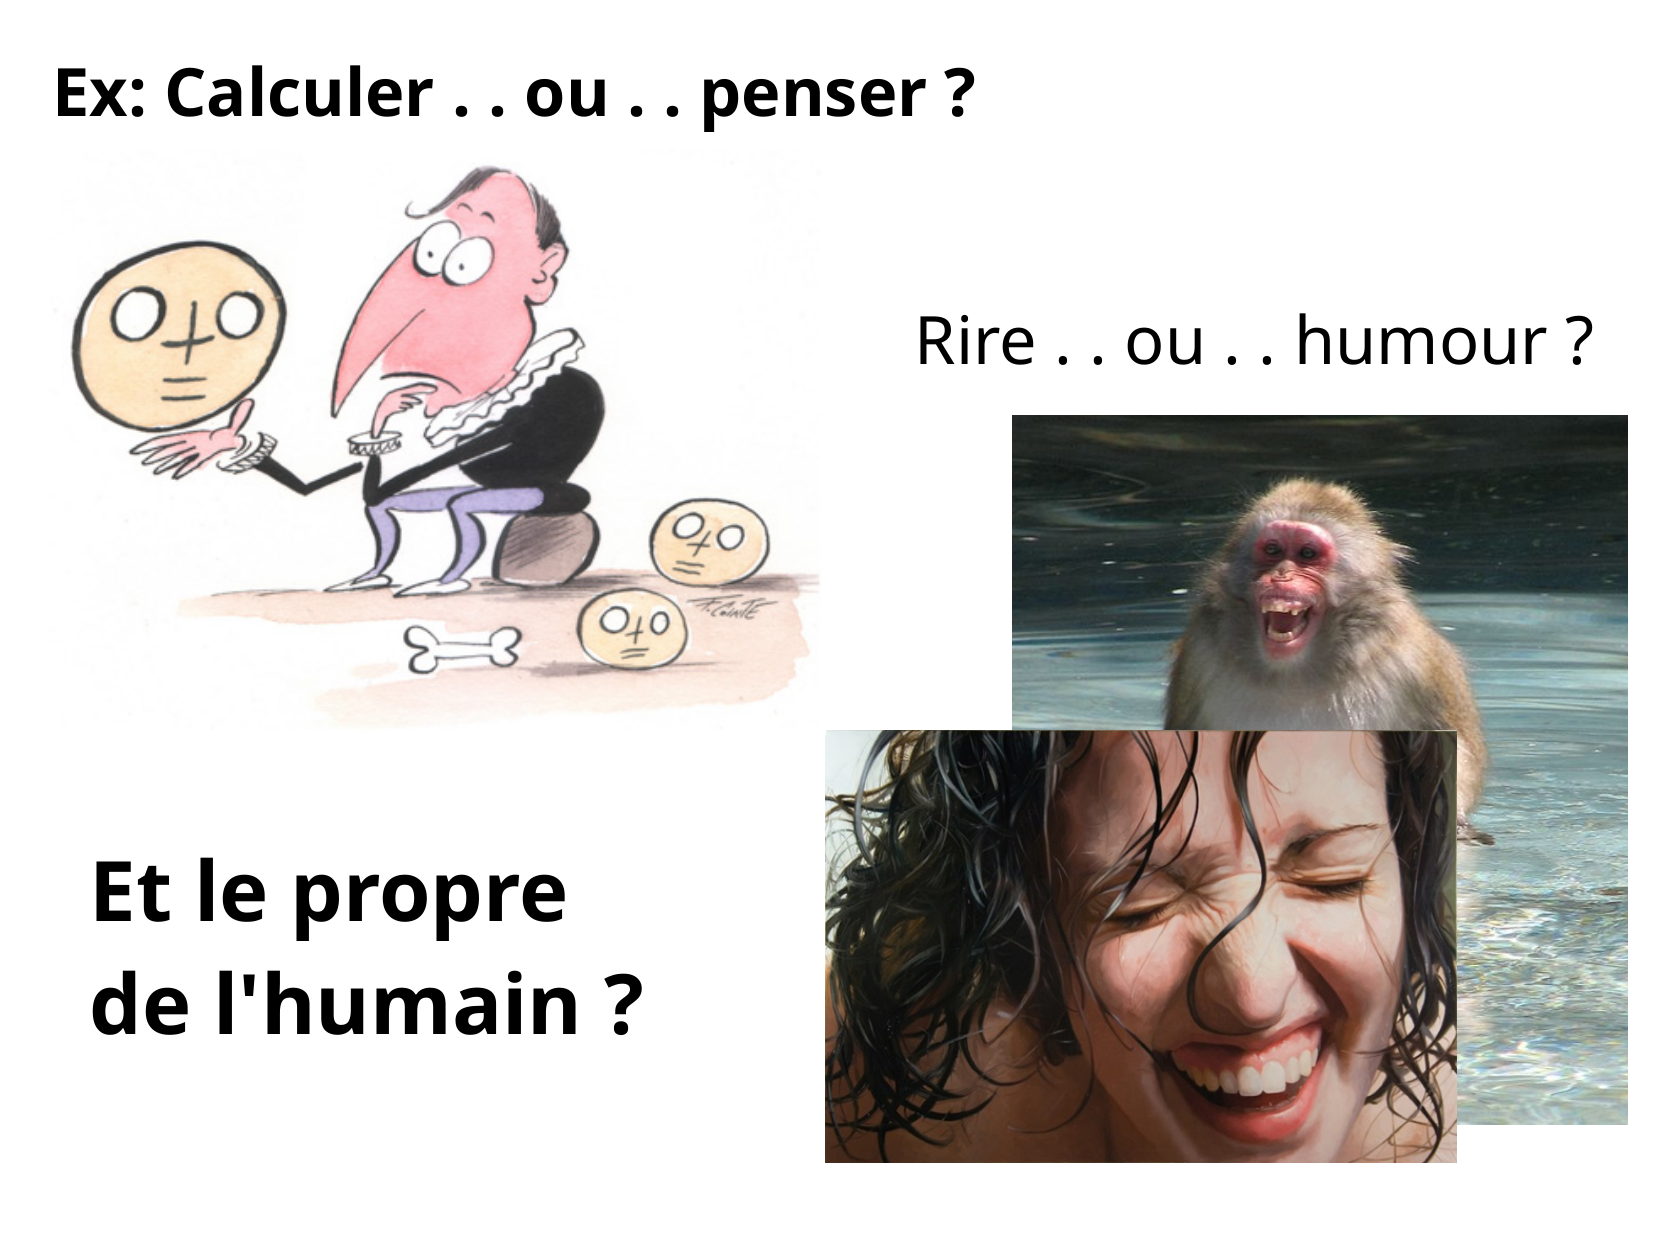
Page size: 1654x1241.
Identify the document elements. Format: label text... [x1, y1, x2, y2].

text_box Et le propre de l'humain ? [75, 825, 751, 1054]
text_box Ex: Calculer . . ou . . penser ? [37, 37, 1088, 139]
picture [49, 149, 1628, 1163]
text_box Rire . . ou . . humour ? [900, 285, 1613, 387]
